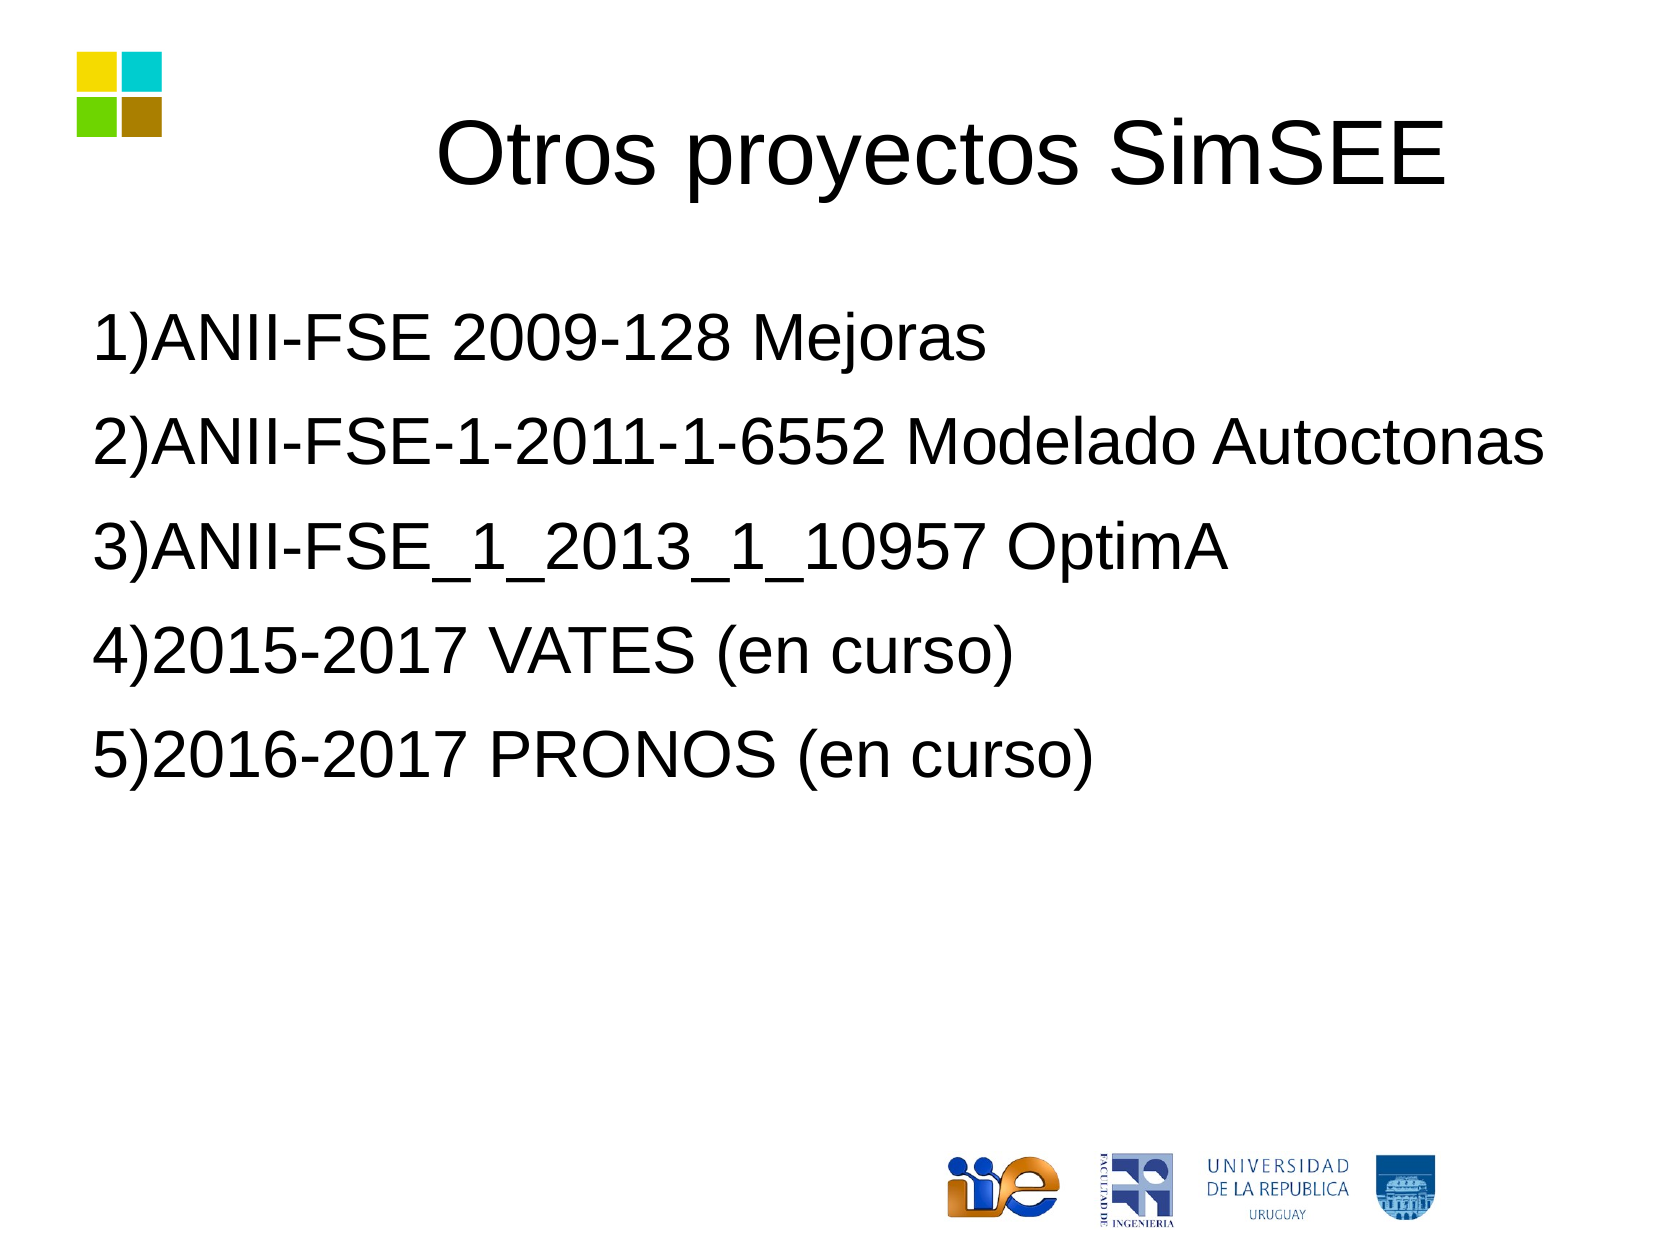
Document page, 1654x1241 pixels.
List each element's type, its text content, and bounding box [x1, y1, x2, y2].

title Otros proyectos SimSEE [314, 49, 1571, 257]
list ANII-FSE 2009-128 Mejoras ANII-FSE-1-2011-1-6552 Modelado Autoctonas ANII-FSE_1_2013_1_10957 OptimA 2015-2017 VATES (en curso) 2016-2017 PRONOS (en curso) [74, 300, 1563, 1020]
picture [932, 1151, 1441, 1230]
picture [74, 49, 165, 140]
